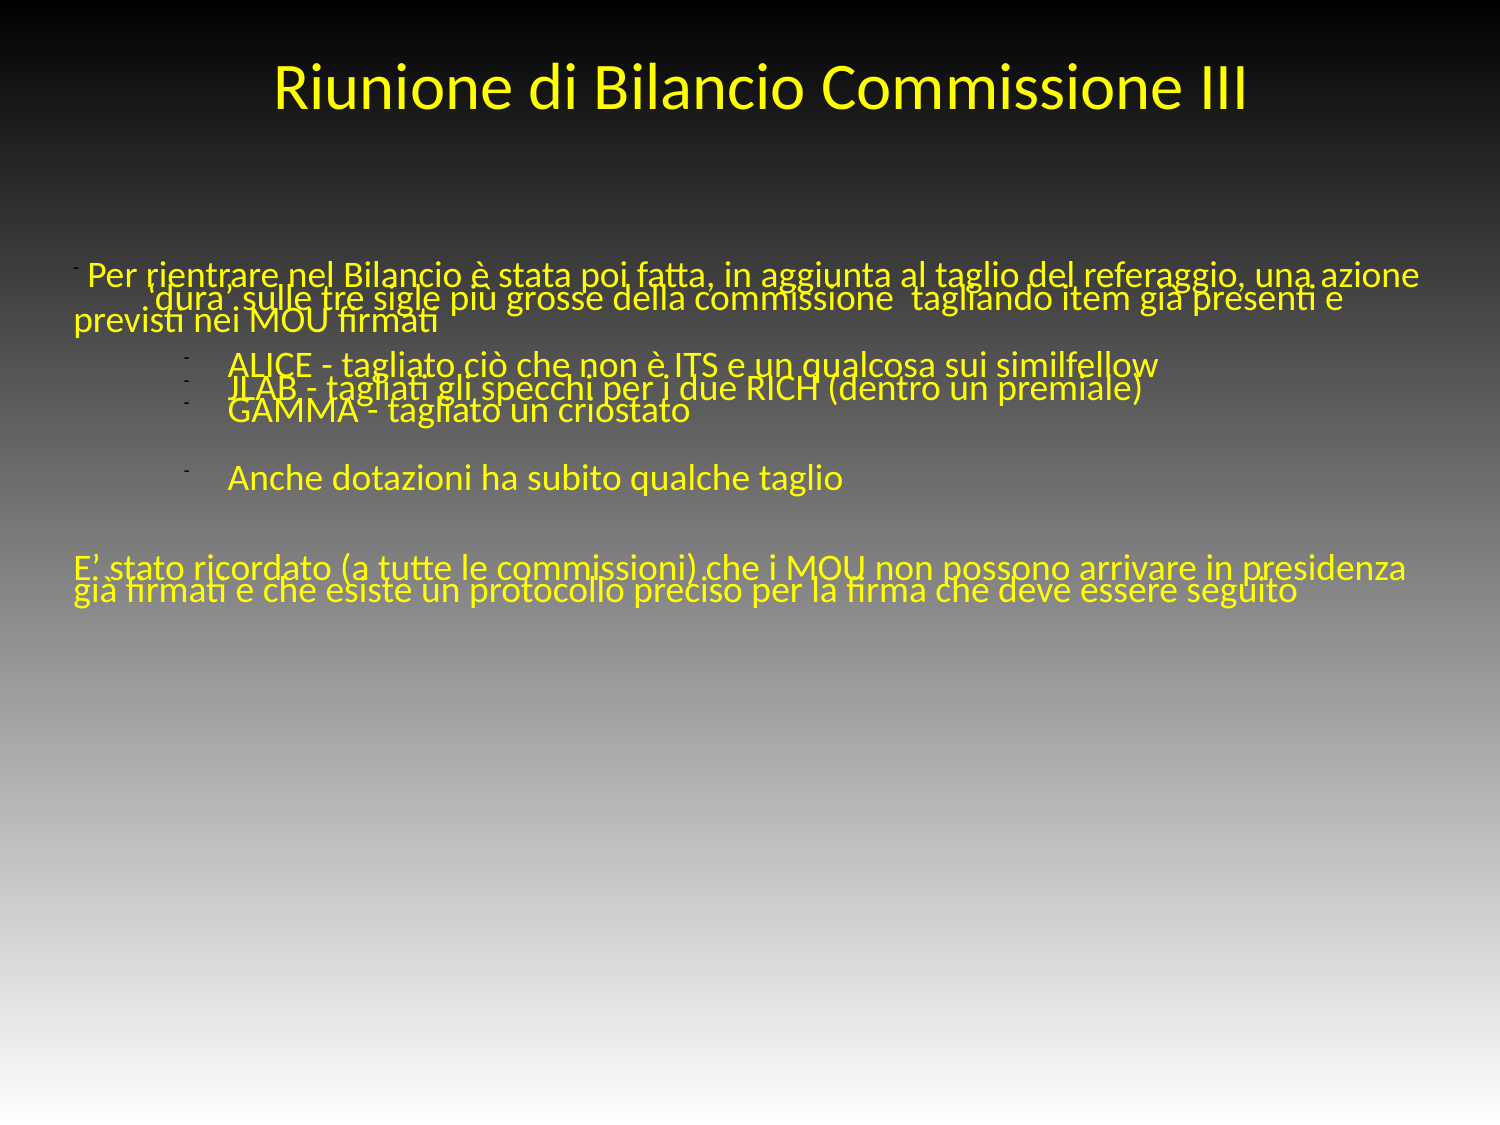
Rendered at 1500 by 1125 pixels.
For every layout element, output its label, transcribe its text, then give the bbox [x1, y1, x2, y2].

text_box Riunione di Bilancio Commissione III Per rientrare nel Bilancio è stata poi fatta, in aggiunta al taglio del referaggio, una azione ‘dura’ sulle tre sigle più grosse della commissione tagliando item già presenti e previsti nei MOU firmati ALICE - tagliato ciò che non è ITS e un qualcosa sui similfellow JLAB - tagliati gli specchi per i due RICH (dentro un premiale) GAMMA - tagliato un criostato Anche dotazioni ha subito qualche taglio E’ stato ricordato (a tutte le commissioni) che i MOU non possono arrivare in presidenza già firmati e che esiste un protocollo preciso per la firma che deve essere seguito [58, 35, 1465, 615]
